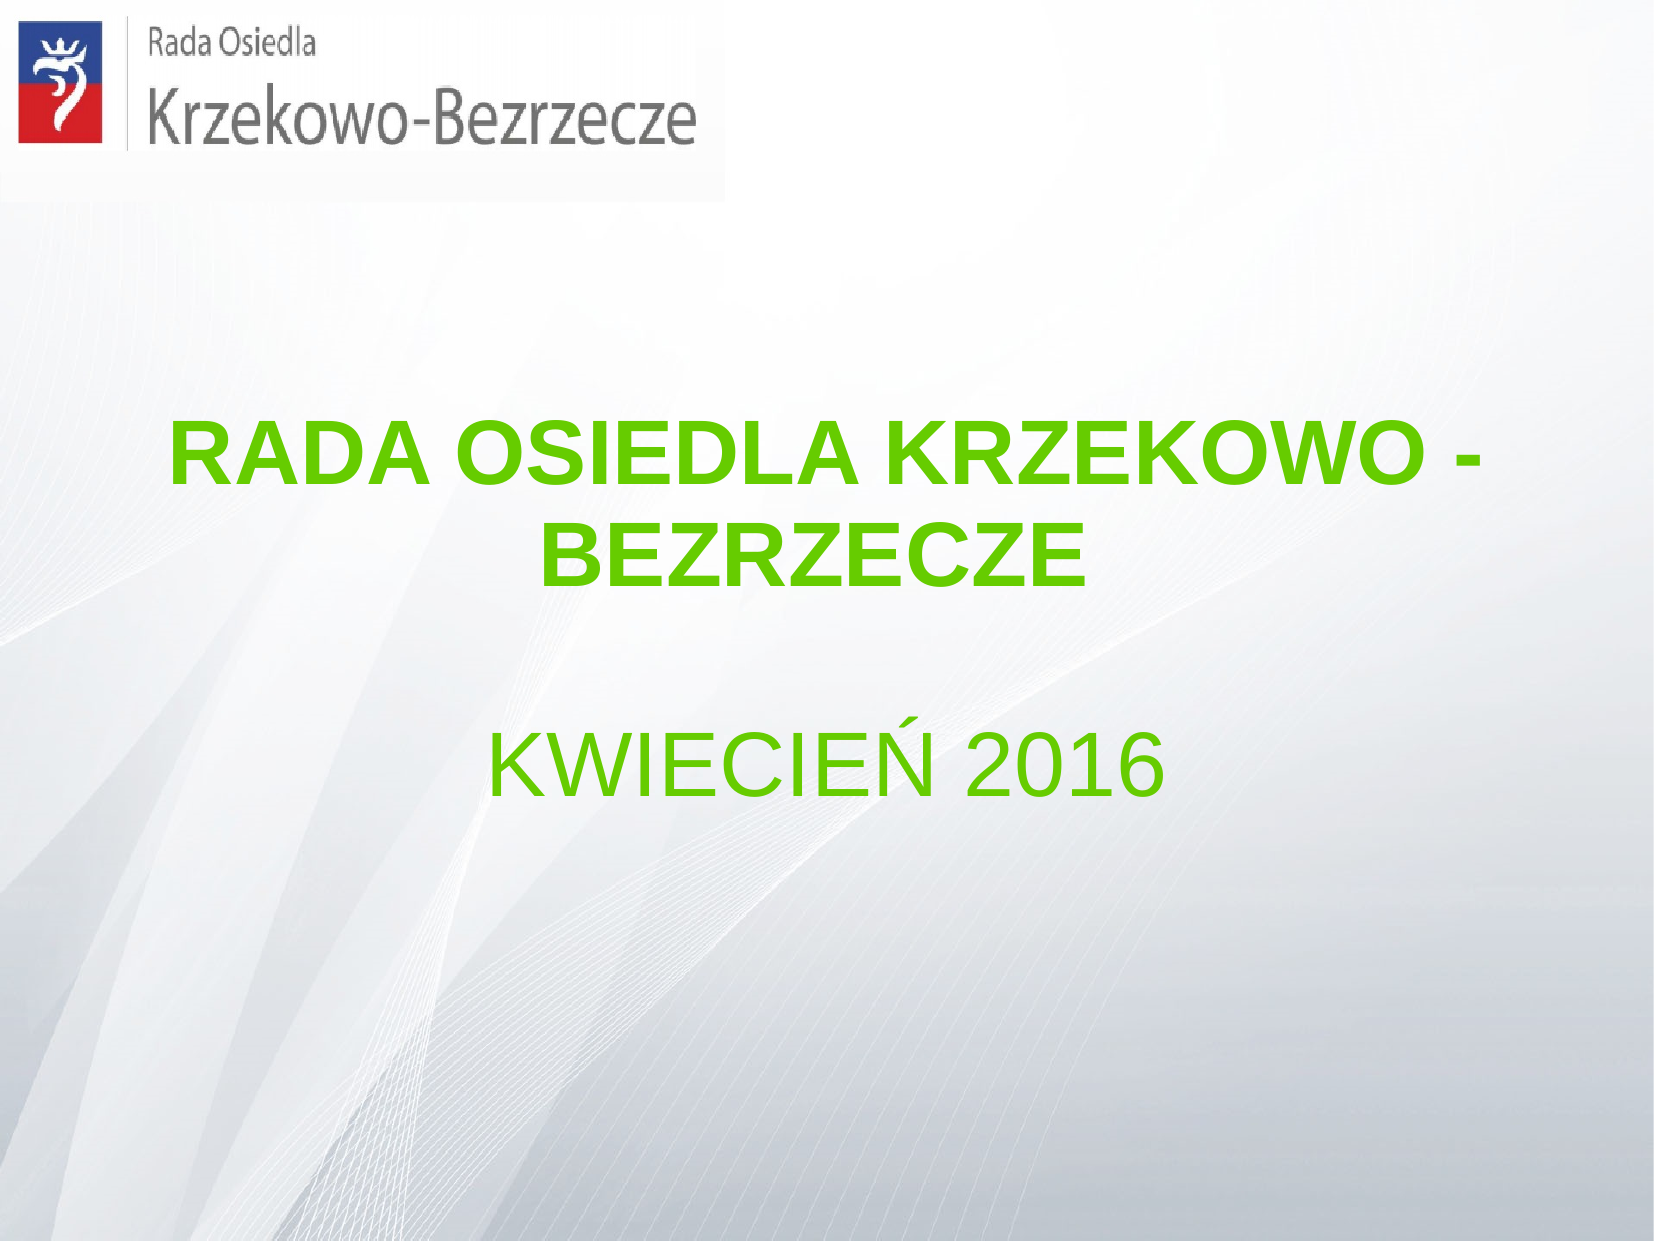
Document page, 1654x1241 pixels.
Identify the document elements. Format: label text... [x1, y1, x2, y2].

subtitle RADA OSIEDLA KRZEKOWO - BEZRZECZE [82, 94, 1571, 913]
picture [0, 0, 1654, 1241]
